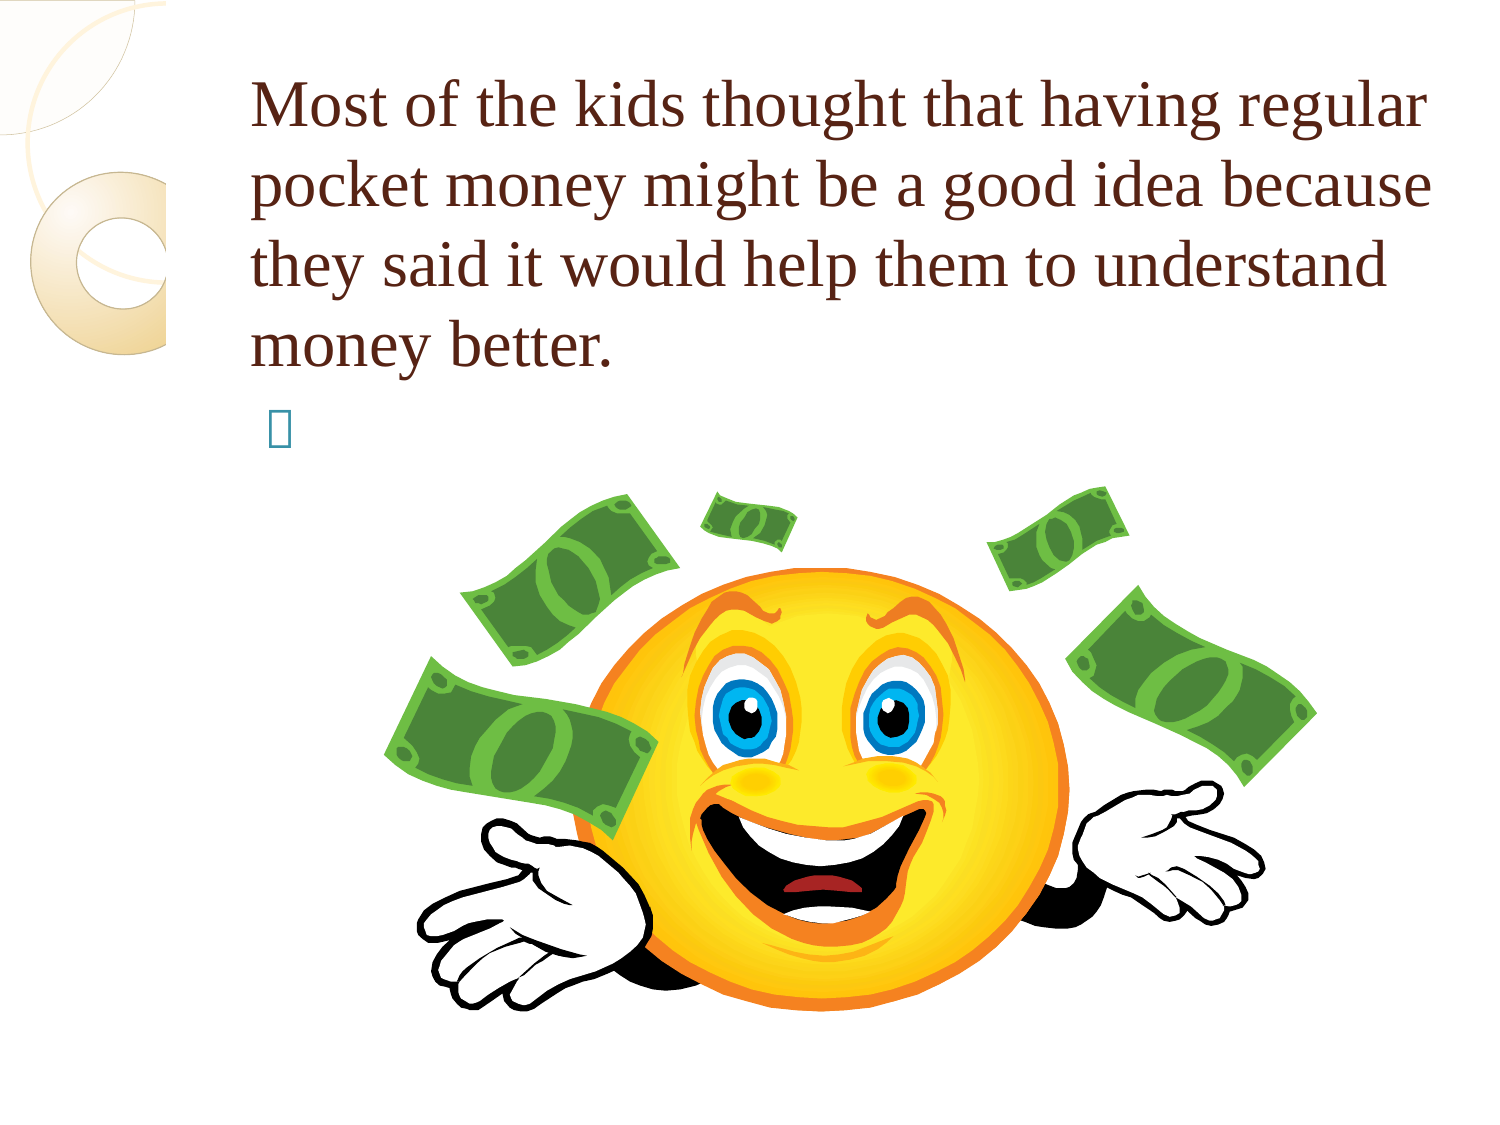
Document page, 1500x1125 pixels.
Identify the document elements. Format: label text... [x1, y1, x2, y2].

list [235, 373, 1466, 1025]
picture [383, 479, 1317, 1012]
title Most of the kids thought that having regular pocket money might be a good idea because they said it would help them to understand money better. [235, 45, 1466, 373]
